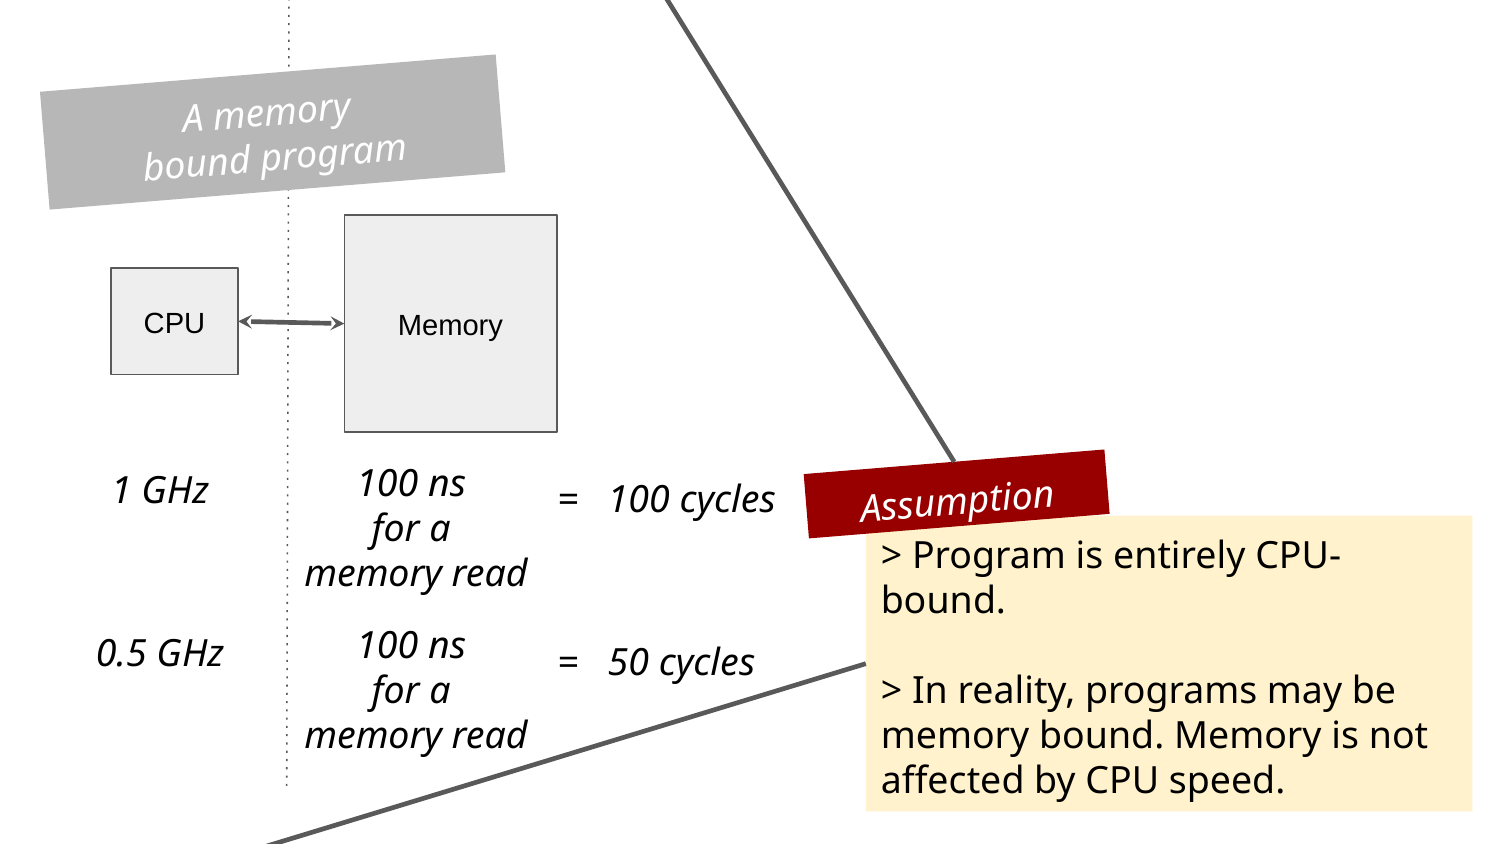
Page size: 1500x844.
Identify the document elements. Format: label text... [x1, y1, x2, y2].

text_box > Program is entirely CPU-bound. > In reality, programs may be memory bound. Memory is not affected by CPU speed. [865, 515, 1473, 812]
text_box 100 ns for a memory read [288, 662, 544, 716]
text_box CPU [110, 268, 239, 375]
text_box Assumption [804, 449, 1110, 539]
text_box 0.5 GHz [12, 624, 308, 679]
text_box A memory bound program [39, 54, 506, 210]
text_box = 50 cycles [542, 633, 804, 687]
text_box Memory [344, 214, 558, 433]
text_box 100 ns for a memory read [288, 499, 544, 554]
text_box = 100 cycles [542, 470, 804, 525]
text_box 1 GHz [12, 461, 308, 516]
